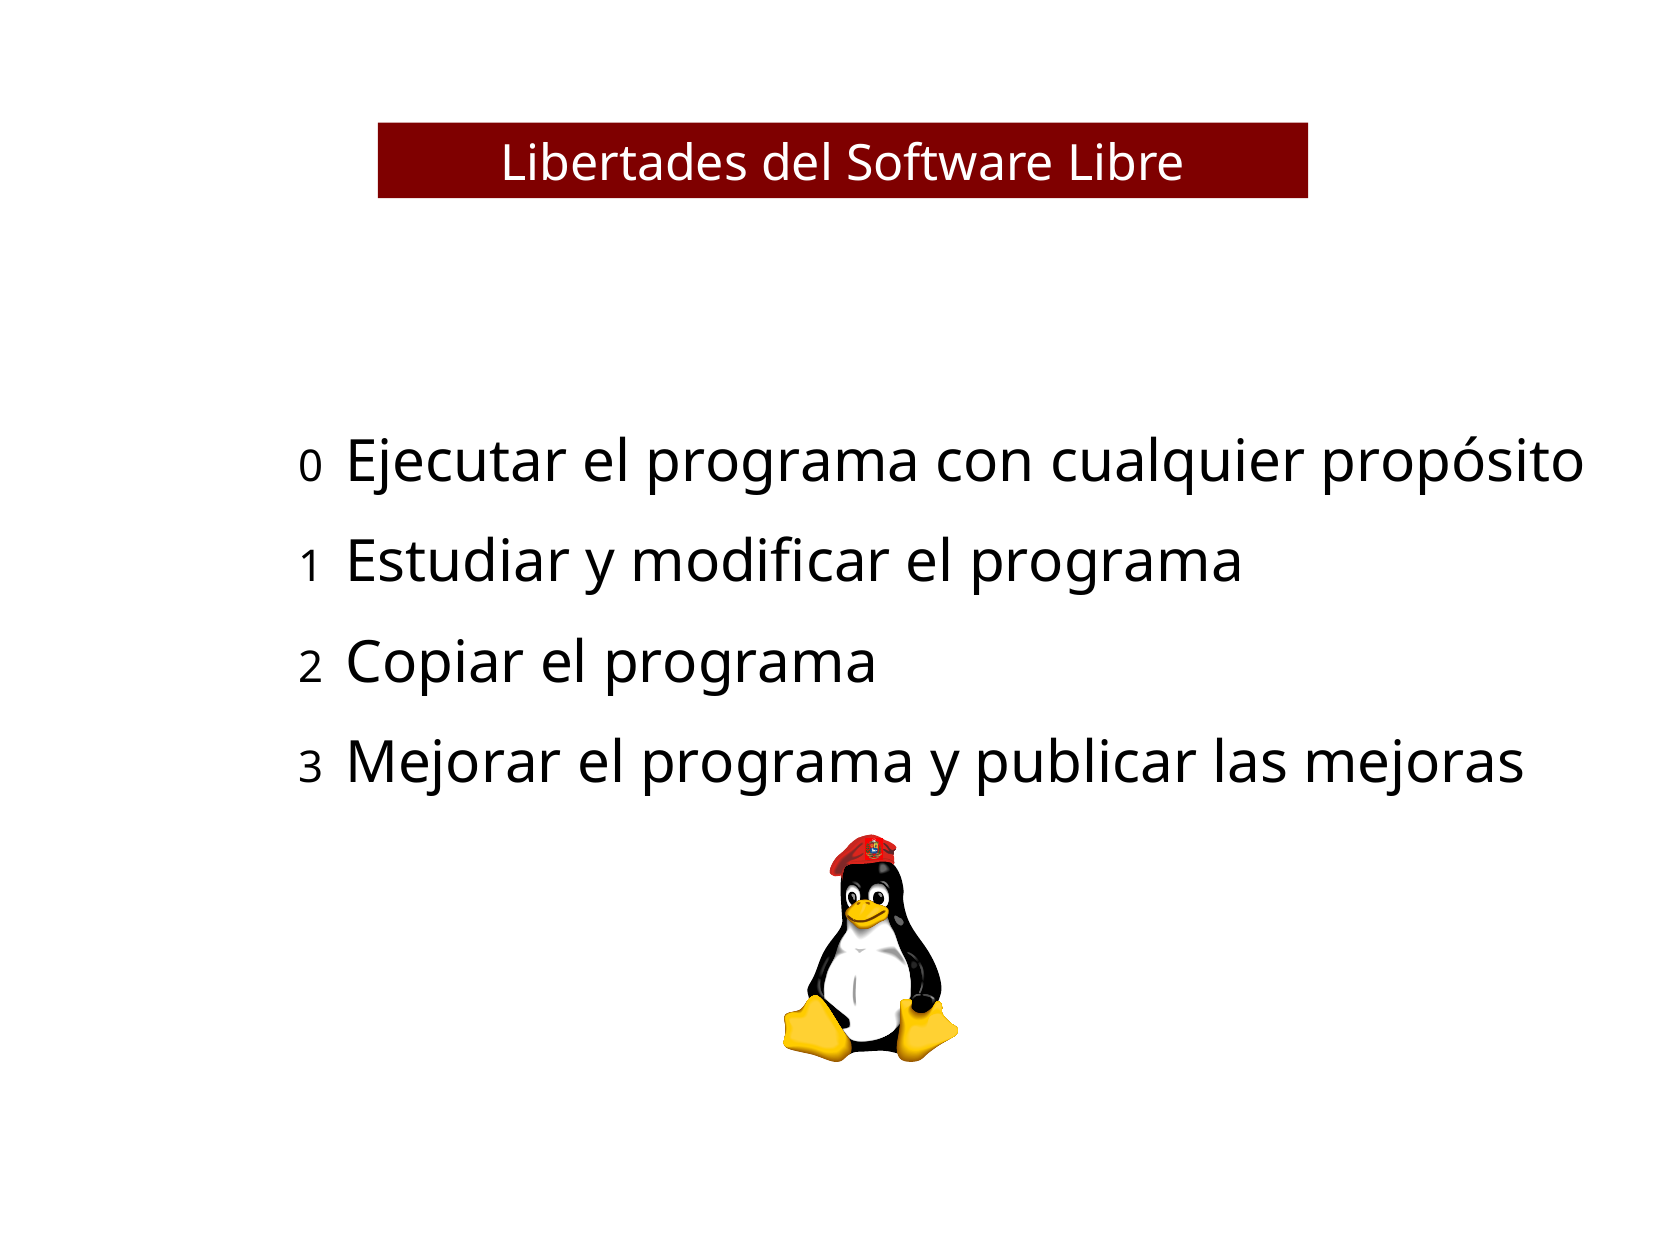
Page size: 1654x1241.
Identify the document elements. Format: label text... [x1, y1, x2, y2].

text_box Libertades del Software Libre [377, 122, 1309, 199]
text_box Ejecutar el programa con cualquier propósito Estudiar y modificar el programa Copiar el programa Mejorar el programa y publicar las mejoras [94, 287, 1654, 1134]
